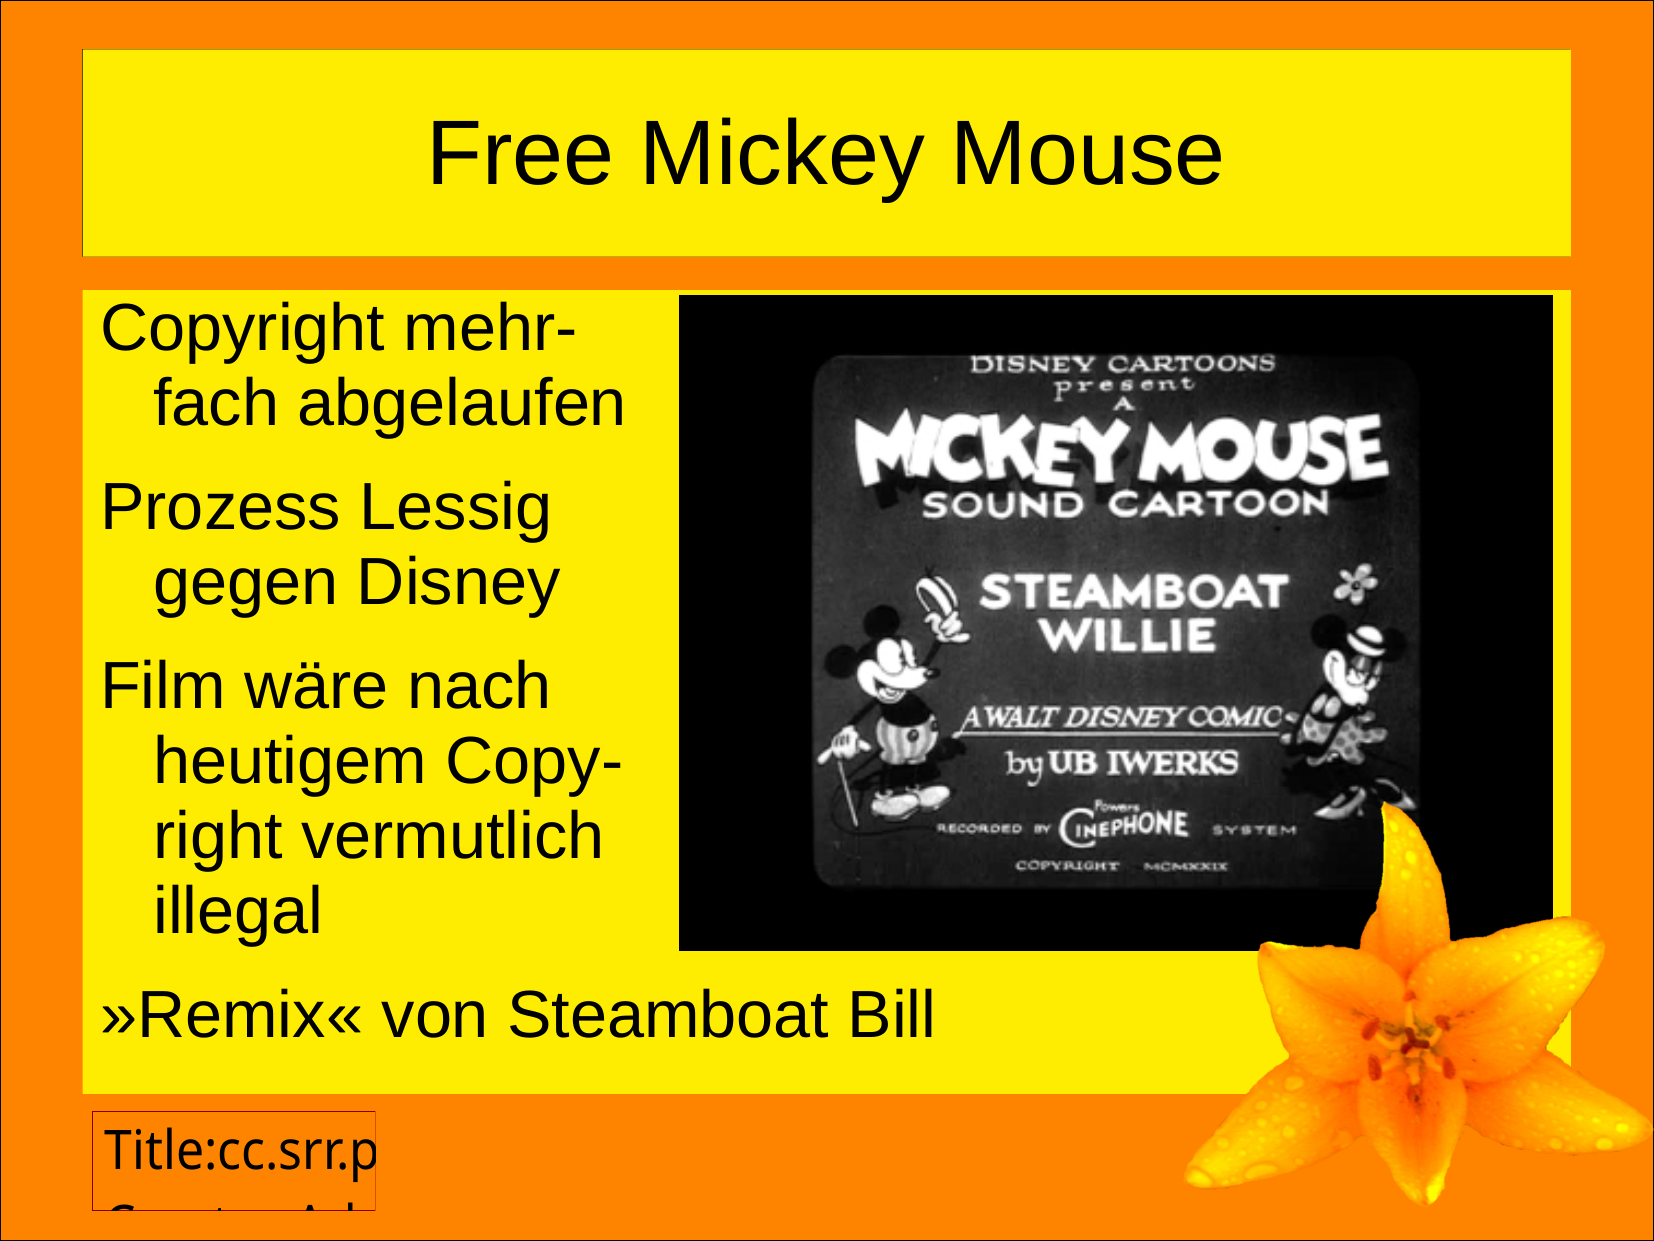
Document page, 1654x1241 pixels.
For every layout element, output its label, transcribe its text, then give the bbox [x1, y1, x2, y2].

picture [679, 295, 1654, 1241]
title Free Mickey Mouse [82, 49, 1571, 257]
picture [88, 1108, 376, 1211]
text_box [0, 0, 1654, 1241]
list Copyright mehr- fach abgelaufen Prozess Lessig gegen Disney Film wäre nach heutigem Copy- right vermutlich illegal »Remix« von Steamboat Bill [82, 290, 1571, 1094]
